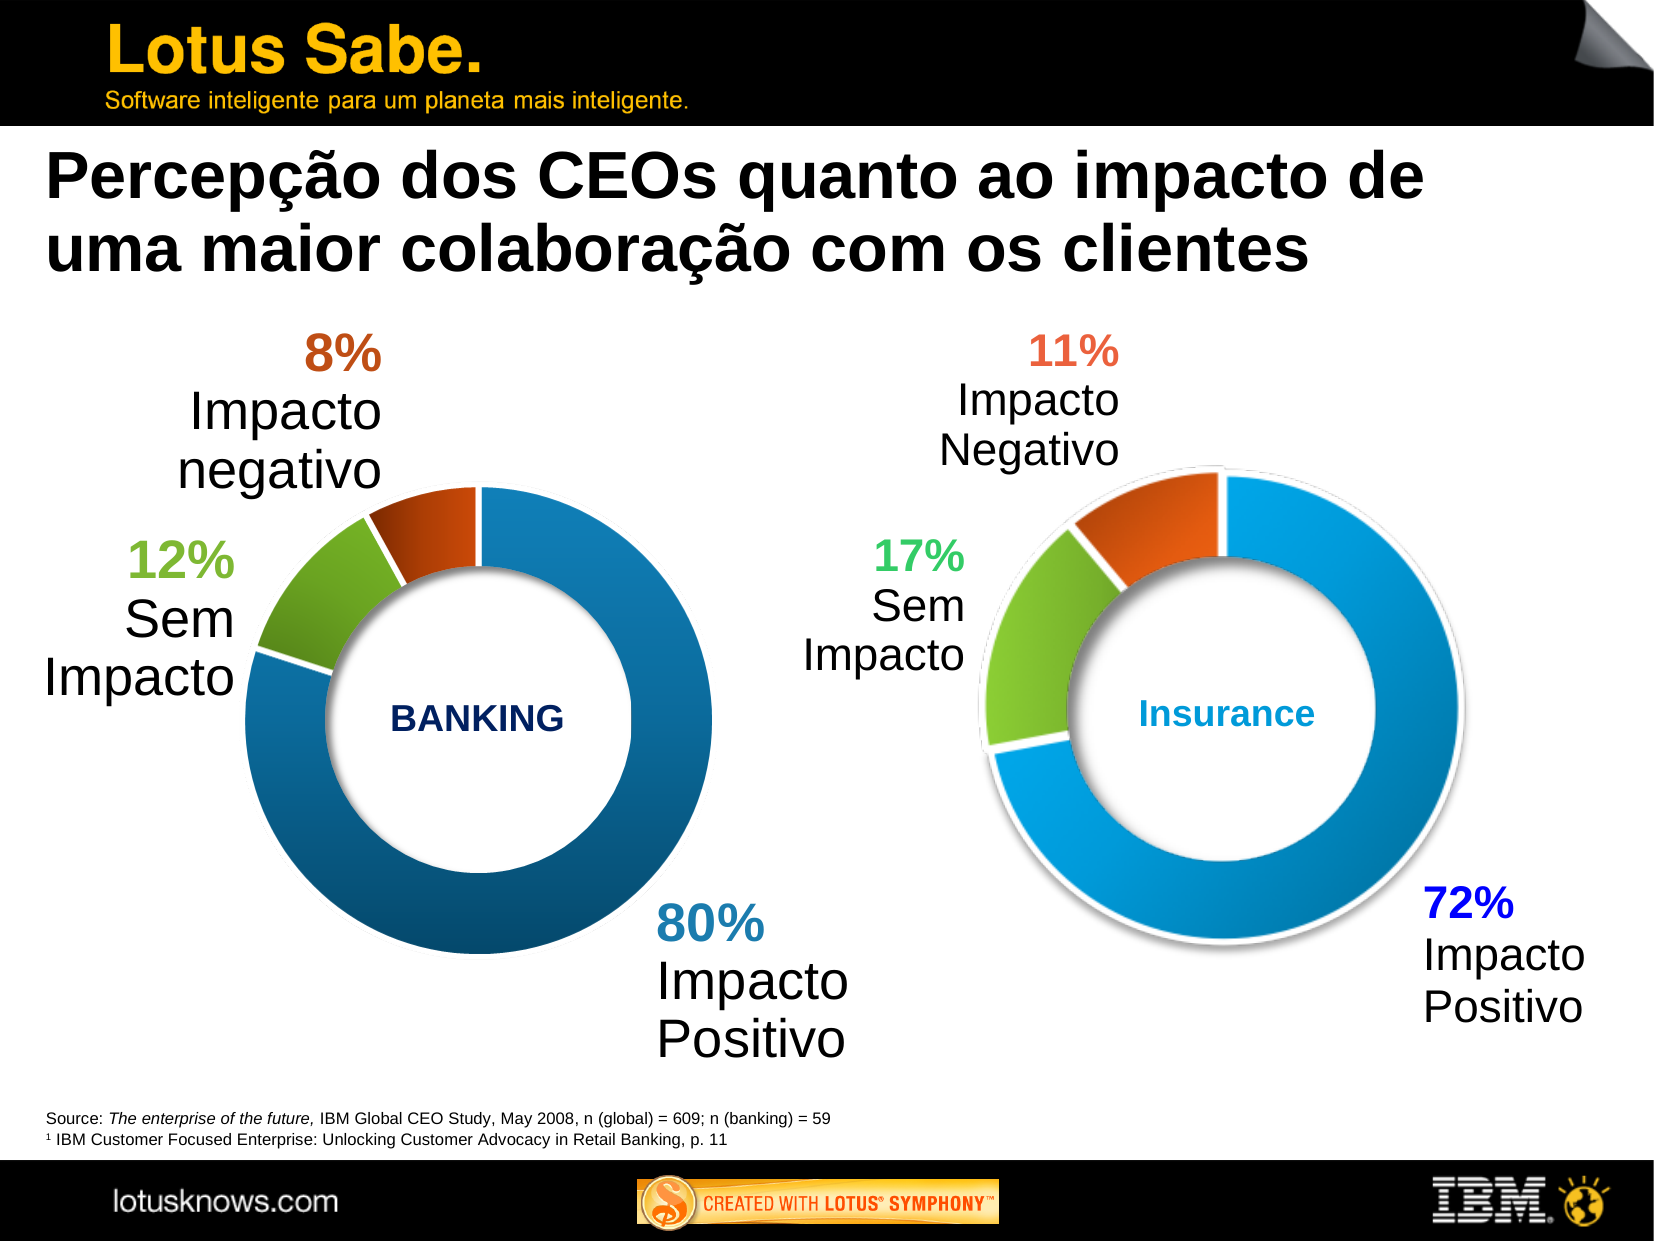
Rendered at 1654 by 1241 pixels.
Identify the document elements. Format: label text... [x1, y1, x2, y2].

text_box 17% Sem Impacto [767, 524, 966, 689]
text_box Source: The enterprise of the future, IBM Global CEO Study, May 2008, n (global) = 609; n (banking) = 59 1 IBM Customer Focused Enterprise: Unlocking Customer Advocacy in Retail Banking, p. 11 [38, 1099, 1467, 1157]
picture [0, 0, 1654, 126]
text_box 72% Impacto Positivo [1422, 868, 1636, 1041]
picture [944, 432, 1500, 981]
text_box BANKING [370, 691, 585, 748]
title Percepção dos CEOs quanto ao impacto de uma maior colaboração com os clientes [30, 132, 1456, 294]
text_box 12% Sem Impacto [11, 524, 225, 716]
text_box 8% Impacto negativo [142, 316, 383, 508]
picture [0, 1160, 1654, 1241]
text_box Insurance [1123, 686, 1331, 743]
text_box 80% Impacto Positivo [656, 886, 886, 1078]
picture [225, 467, 738, 969]
text_box 11% Impacto Negativo [918, 318, 1120, 483]
